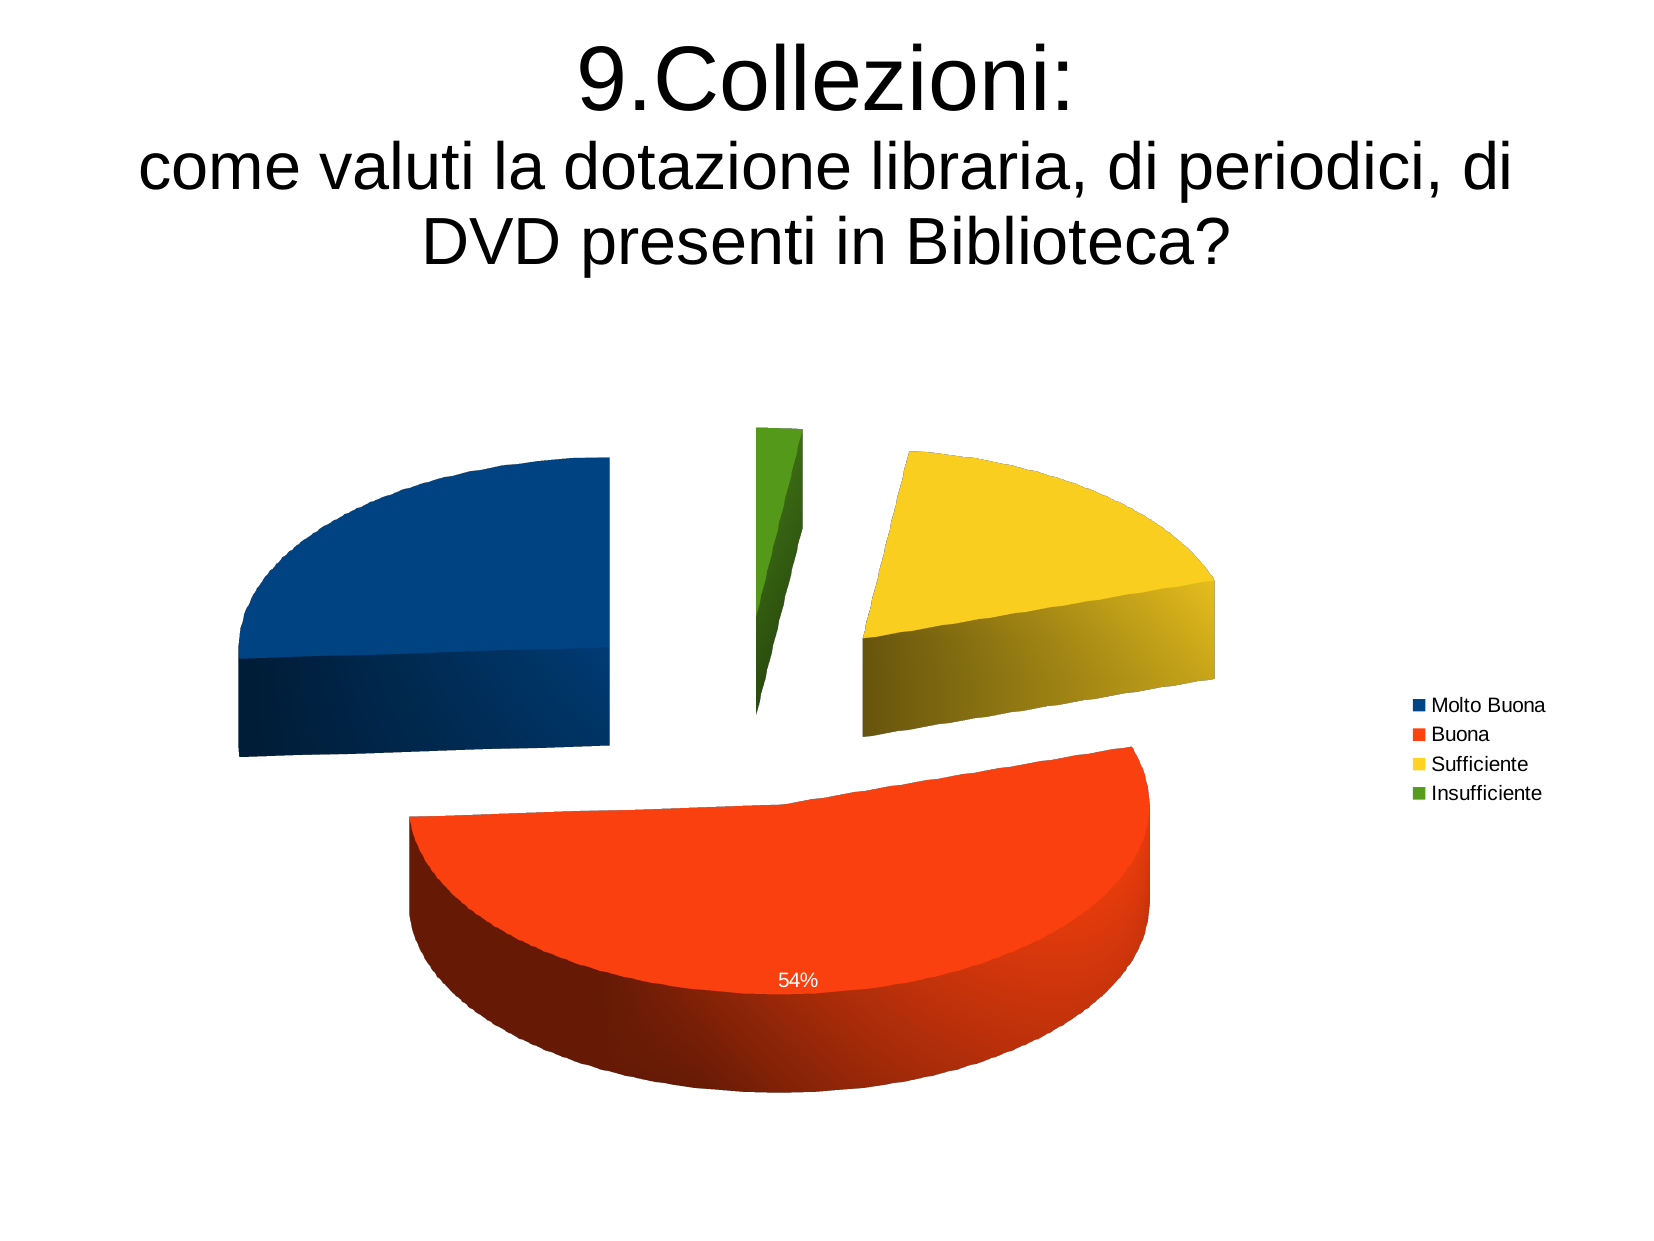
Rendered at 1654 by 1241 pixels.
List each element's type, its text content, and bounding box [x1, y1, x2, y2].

chart [82, 389, 1571, 1109]
title 9.Collezioni: come valuti la dotazione libraria, di periodici, di DVD presenti in Biblioteca? [82, 26, 1571, 280]
